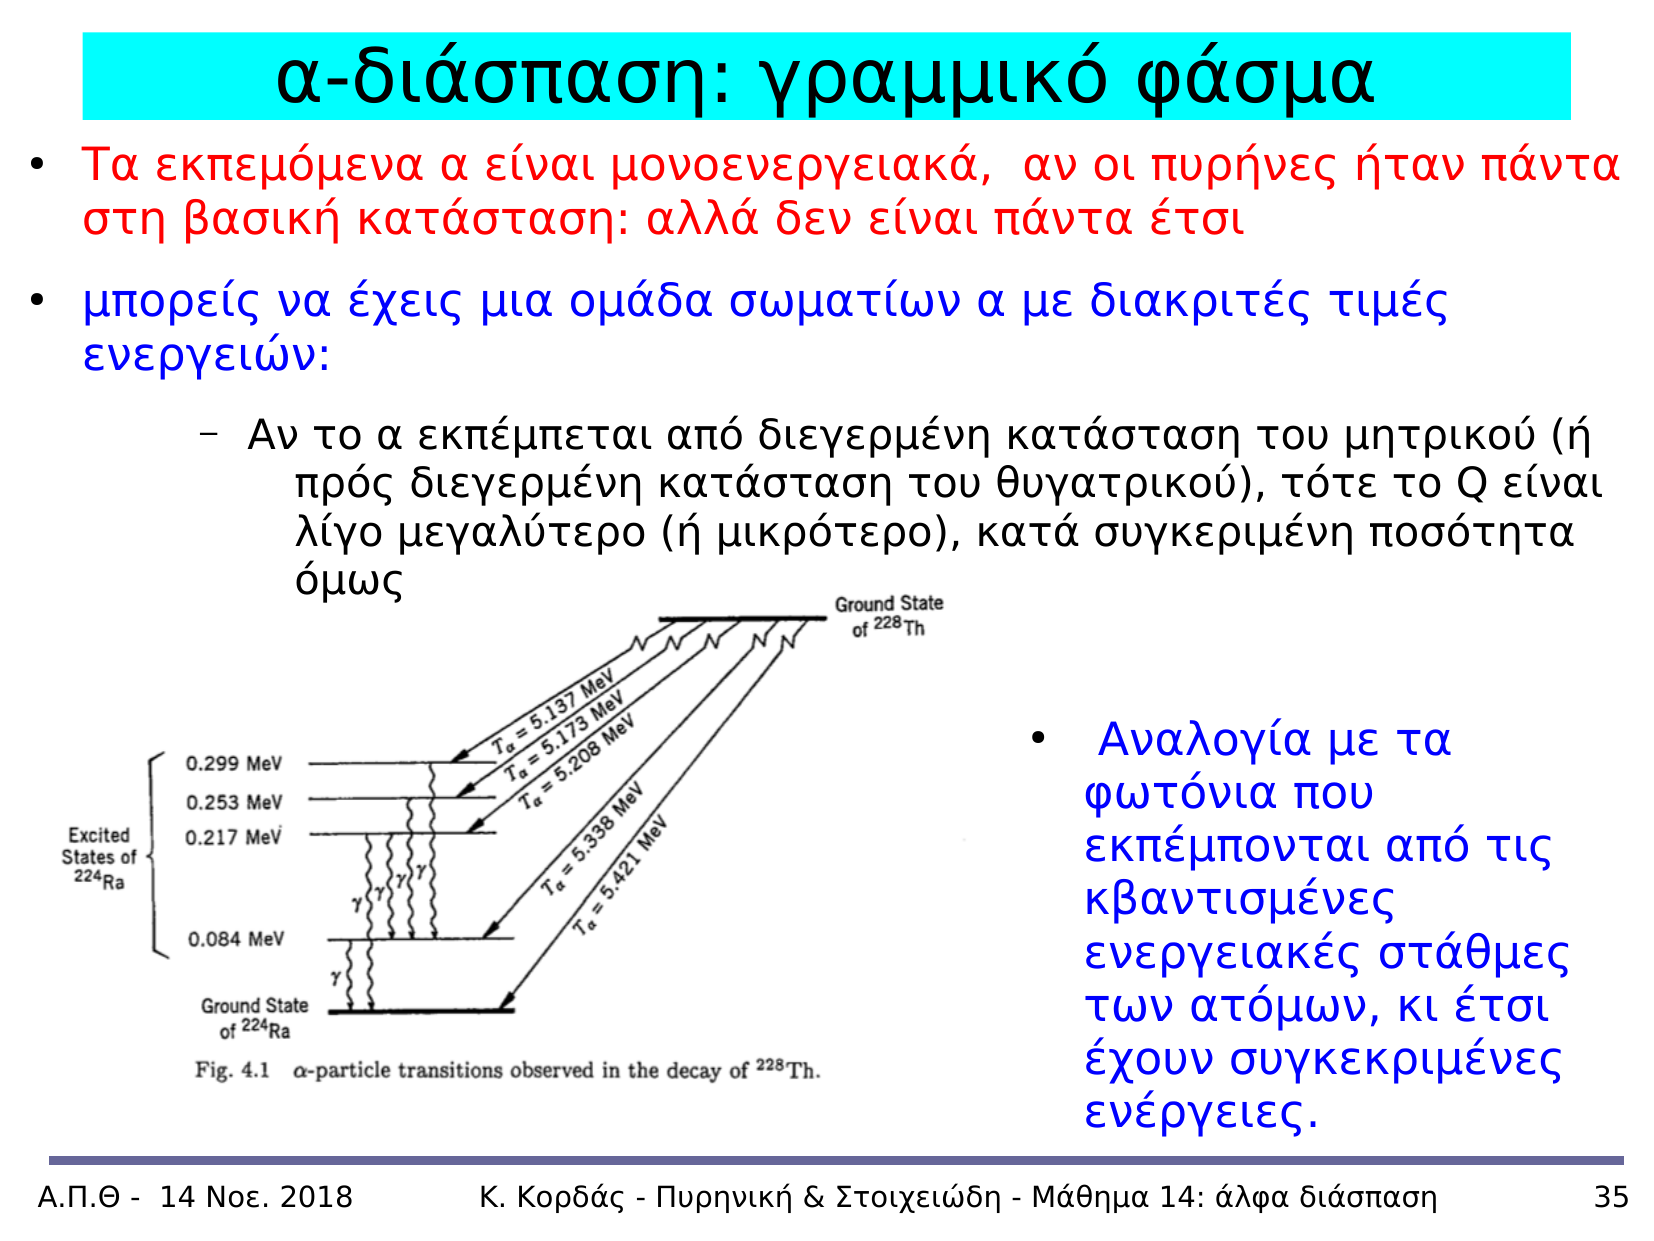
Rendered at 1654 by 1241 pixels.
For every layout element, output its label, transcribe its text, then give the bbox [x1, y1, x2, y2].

title α-διάσπαση: γραμμικό φάσμα [82, 32, 1571, 120]
list Τα εκπεμόμενα α είναι μονοενεργειακά, αν οι πυρήνες ήταν πάντα στη βασική κατάσταση: αλλά δεν είναι πάντα έτσι μπορείς να έχεις μια ομάδα σωματίων α με διακριτές τιμές ενεργειών: Αν το α εκπέμπεται από διεγερμένη κατάσταση του μητρικού (ή πρός διεγερμένη κατάσταση του θυγατρικού), τότε το Q είναι λίγο μεγαλύτερο (ή μικρότερο), κατά συγκεριμένη ποσότητα όμως [10, 138, 1654, 1100]
list Αναλογία με τα φωτόνια που εκπέμπονται από τις κβαντισμένες ενεργειακές στάθμες των ατόμων, κι έτσι έχουν συγκεκριμένες ενέργειες. [1012, 1100, 1640, 1141]
